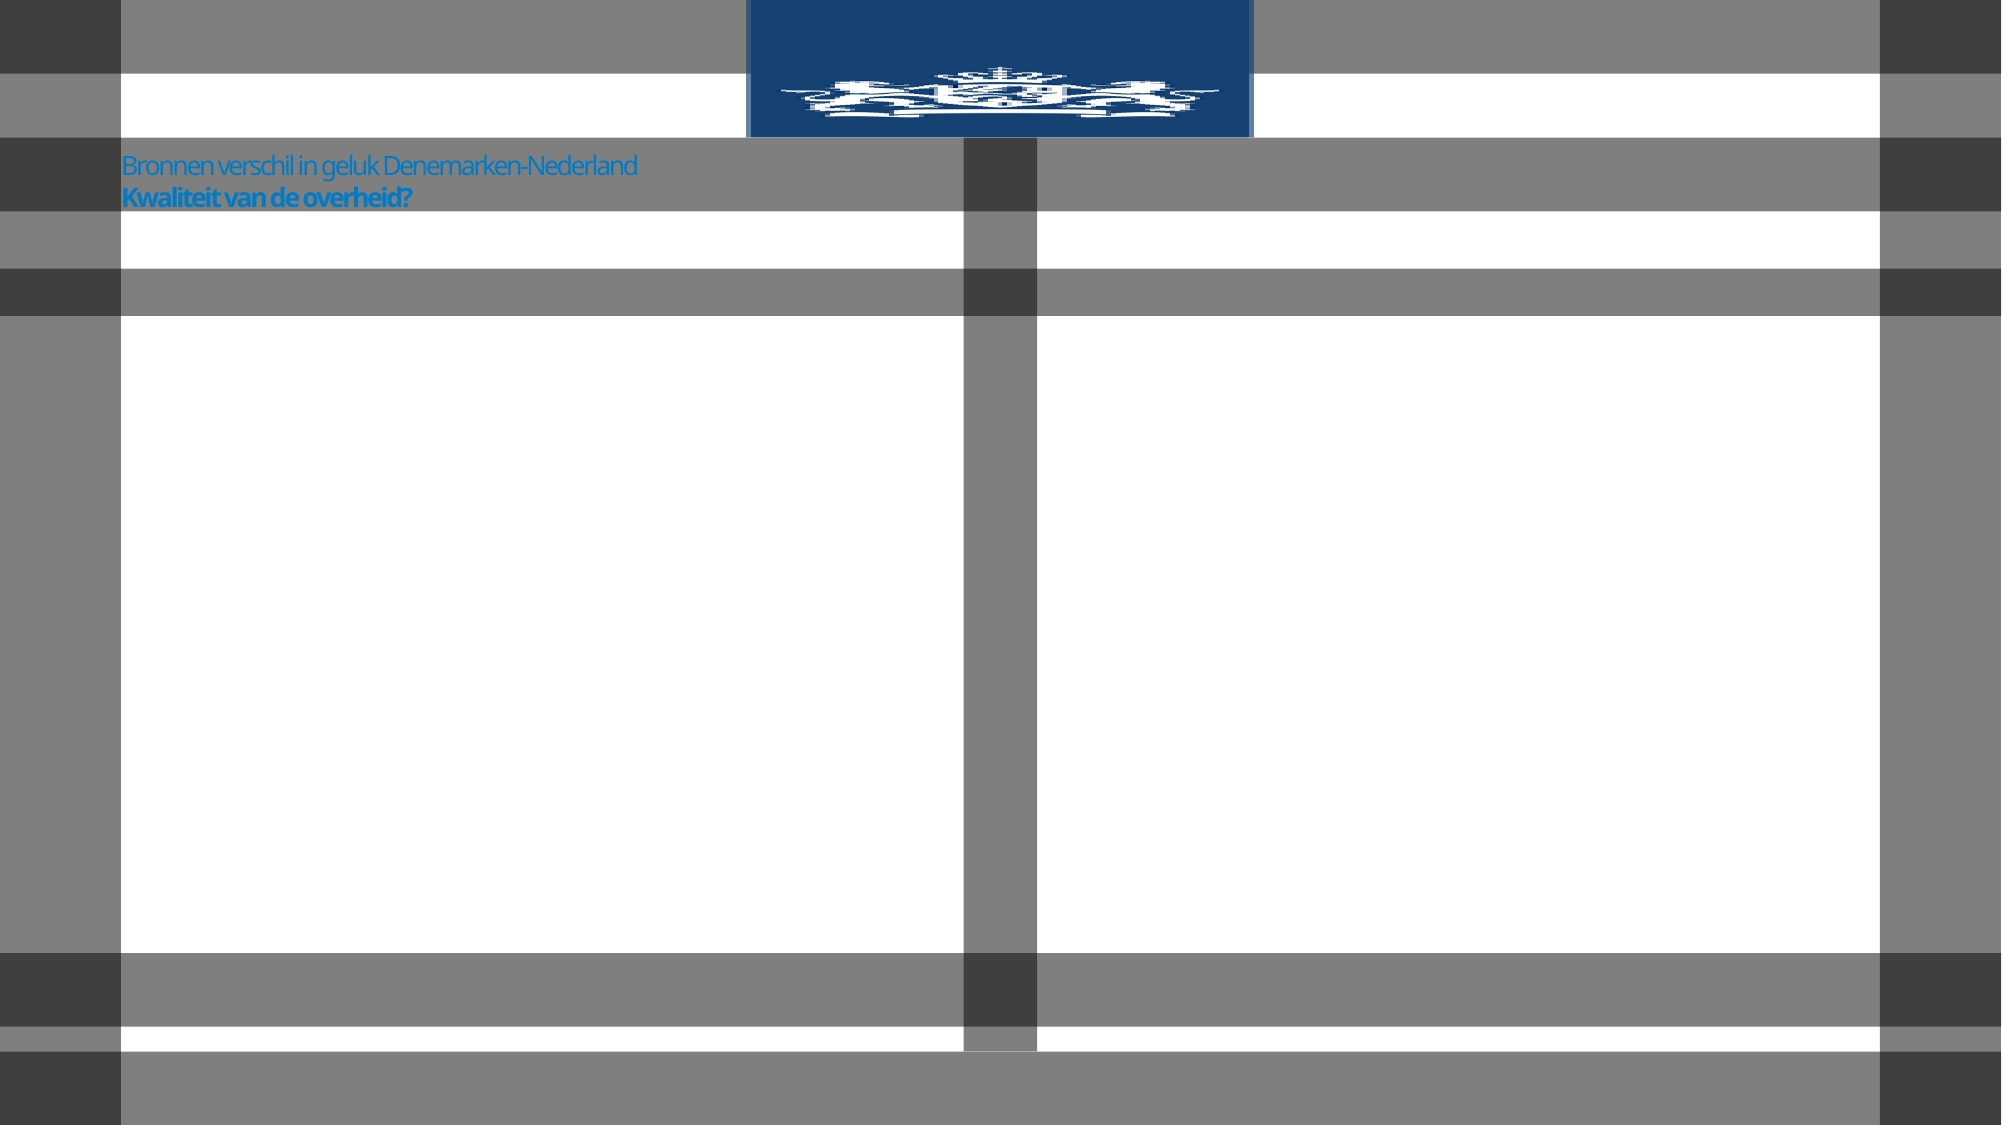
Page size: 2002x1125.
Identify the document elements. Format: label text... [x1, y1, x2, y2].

title Bronnen verschil in geluk Denemarken-Nederland Kwaliteit van de overheid? [121, 149, 1880, 215]
